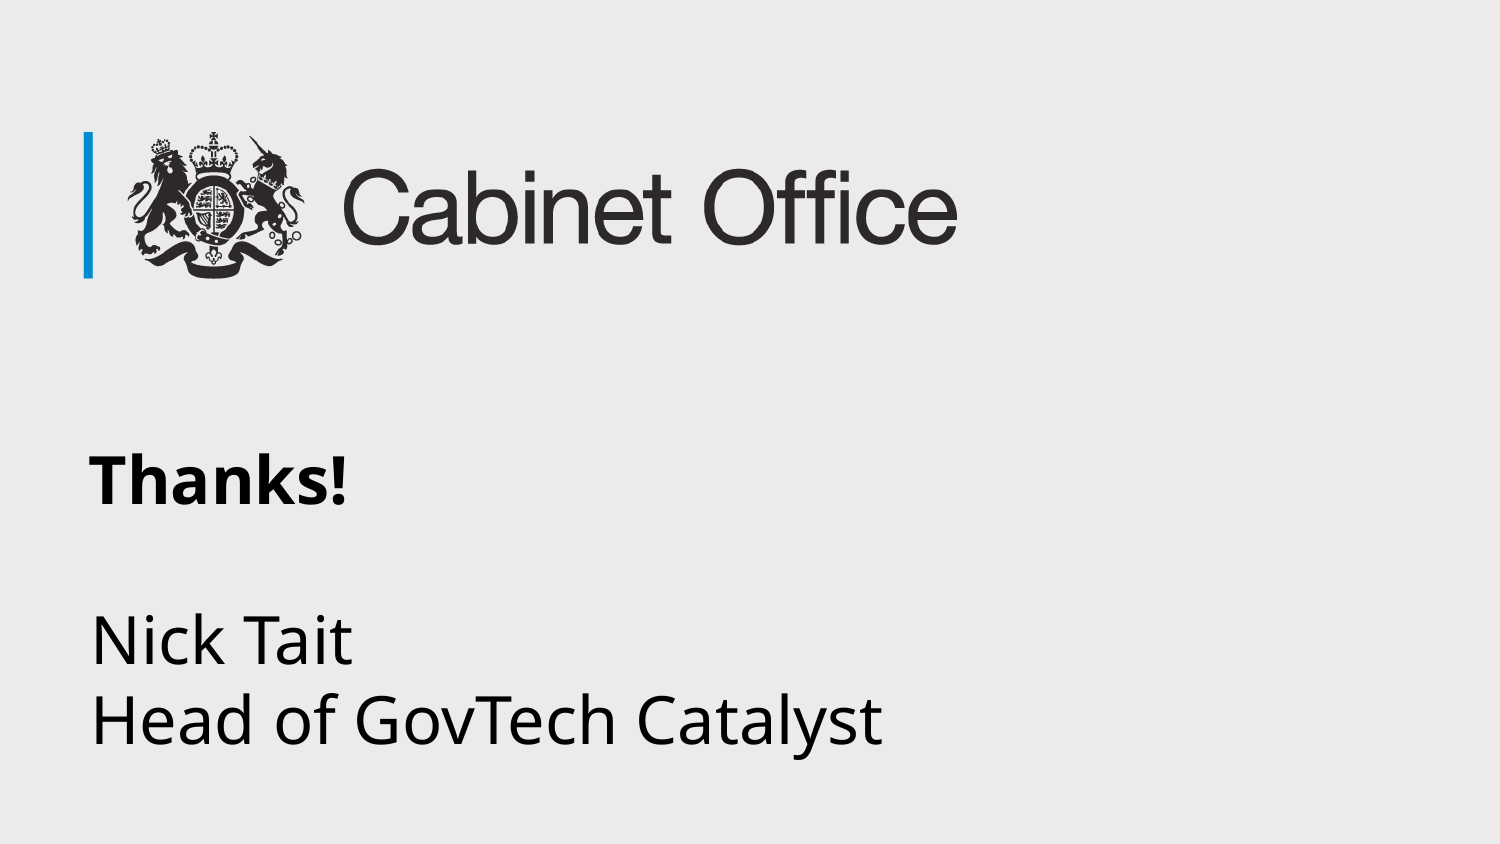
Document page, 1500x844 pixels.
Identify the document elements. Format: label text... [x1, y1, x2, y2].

title Thanks! Nick Tait Head of GovTech Catalyst [83, 358, 1359, 761]
picture [72, 118, 971, 296]
